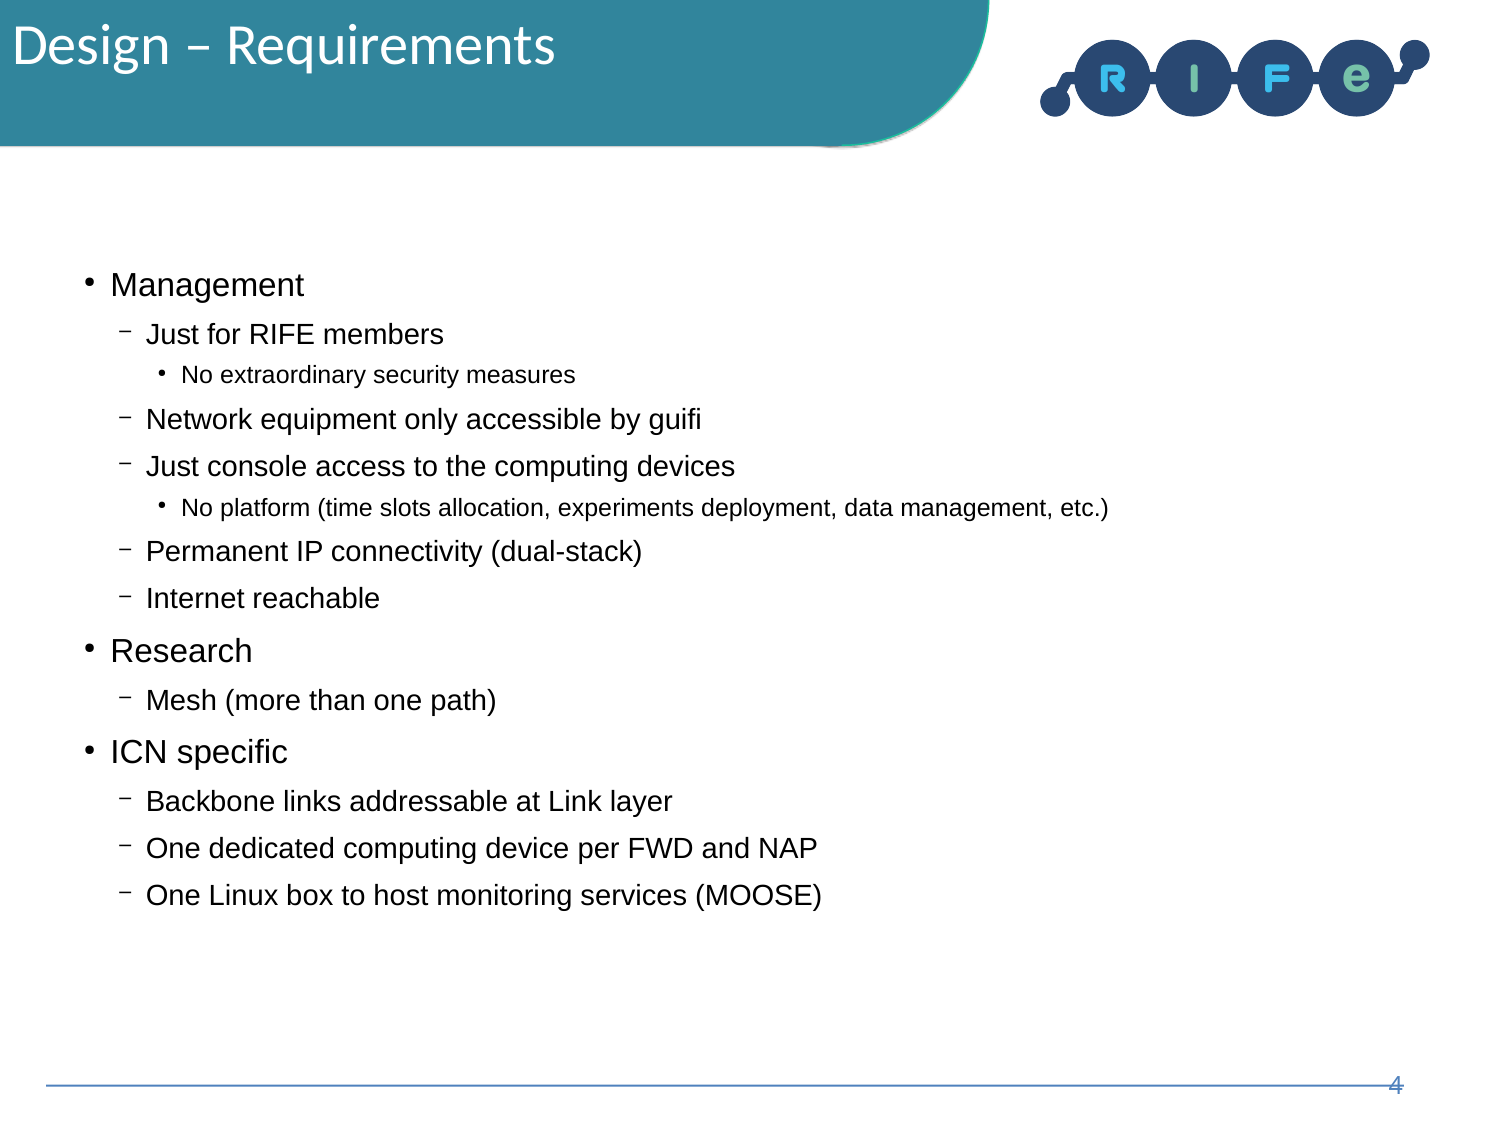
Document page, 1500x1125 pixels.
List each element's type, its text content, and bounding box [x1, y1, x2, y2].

text_box Design – Requirements [0, 0, 1351, 188]
picture [971, 0, 1500, 196]
list Management Just for RIFE members No extraordinary security measures Network equipment only accessible by guifi Just console access to the computing devices No platform (time slots allocation, experiments deployment, data management, etc.) Permanent IP connectivity (dual-stack) Internet reachable Research Mesh (more than one path) ICN specific Backbone links addressable at Link layer One dedicated computing device per FWD and NAP One Linux box to host monitoring services (MOOSE) [75, 263, 1425, 916]
